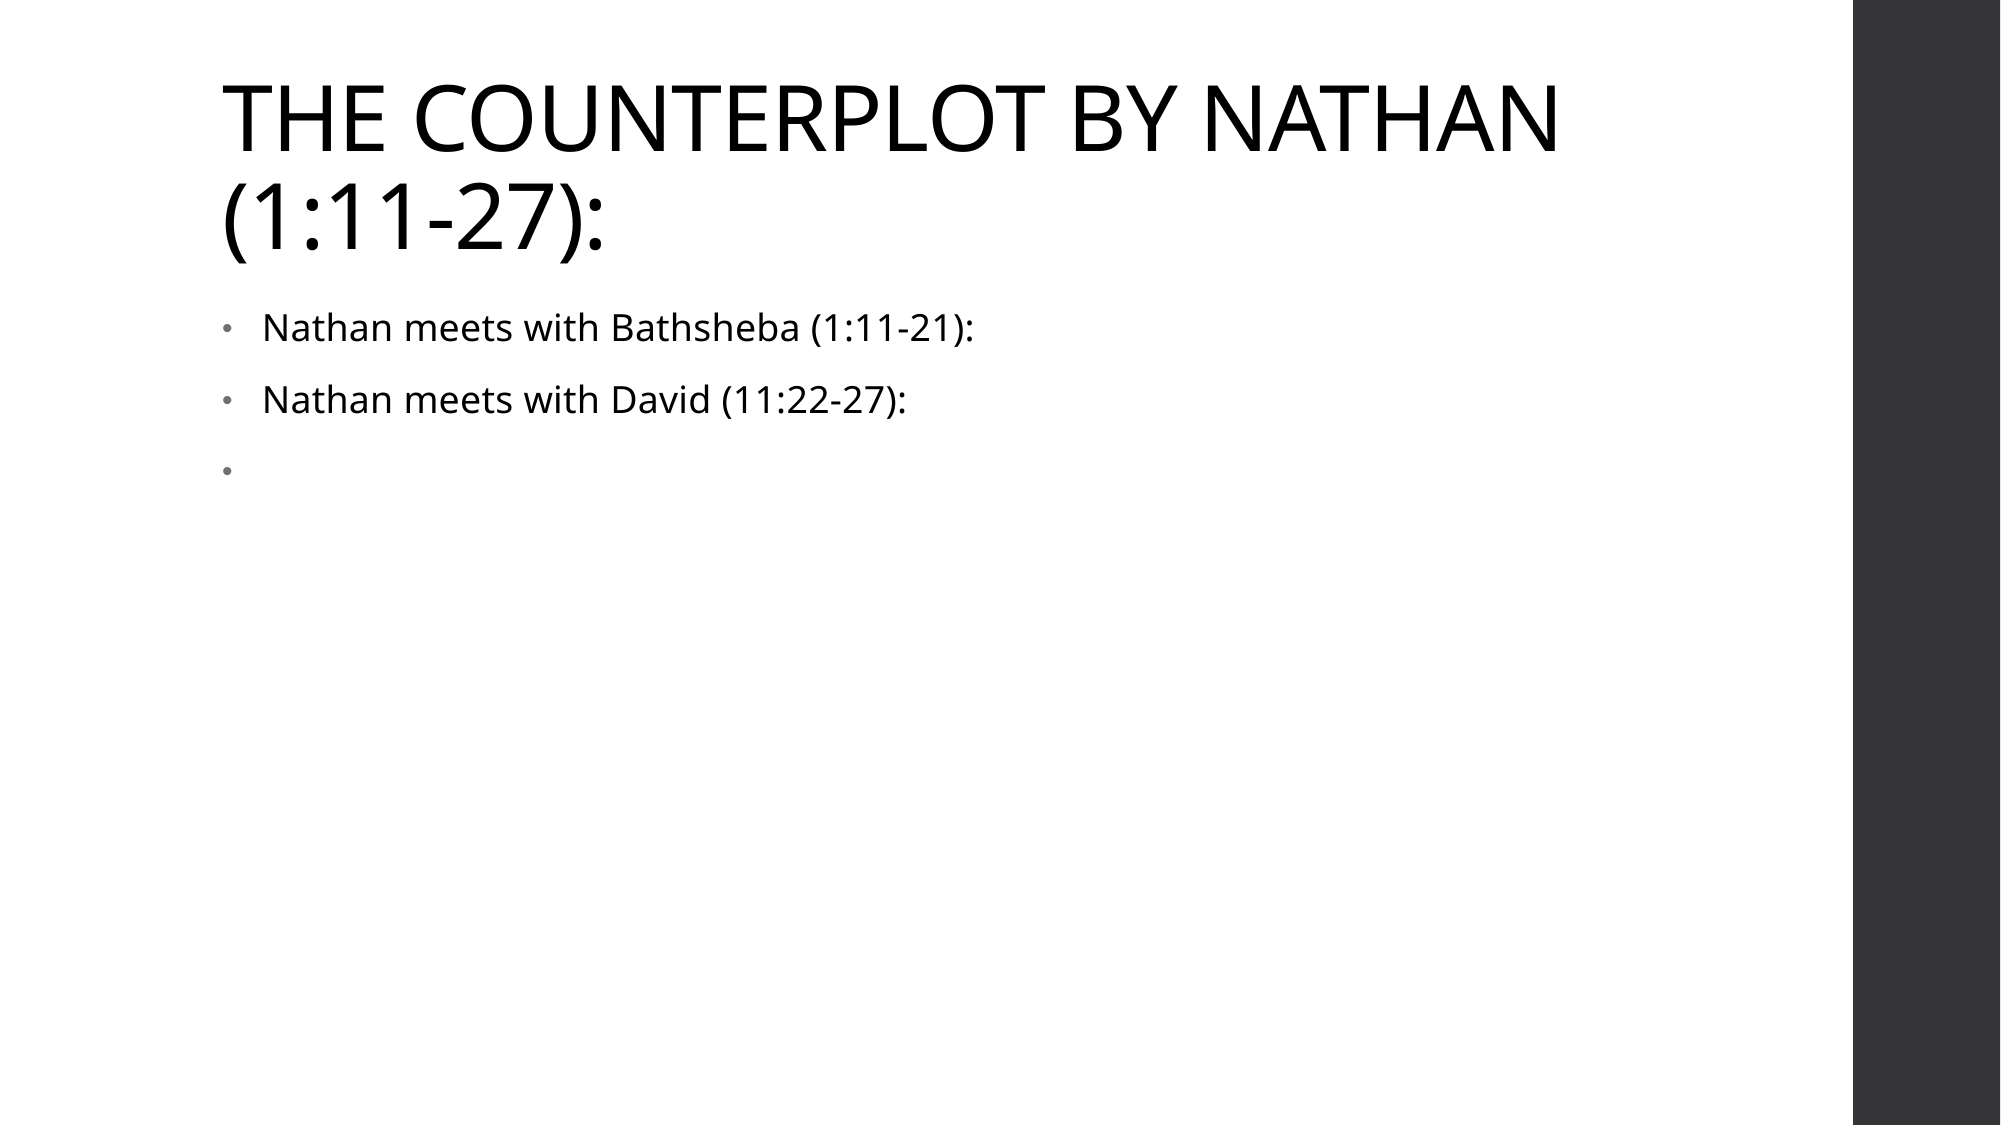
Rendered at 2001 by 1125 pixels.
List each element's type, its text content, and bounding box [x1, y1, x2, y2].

title THE COUNTERPLOT BY NATHAN (1:11-27): [206, 60, 1797, 278]
list Nathan meets with Bathsheba (1:11-21): Nathan meets with David (11:22-27): [206, 299, 1617, 1014]
